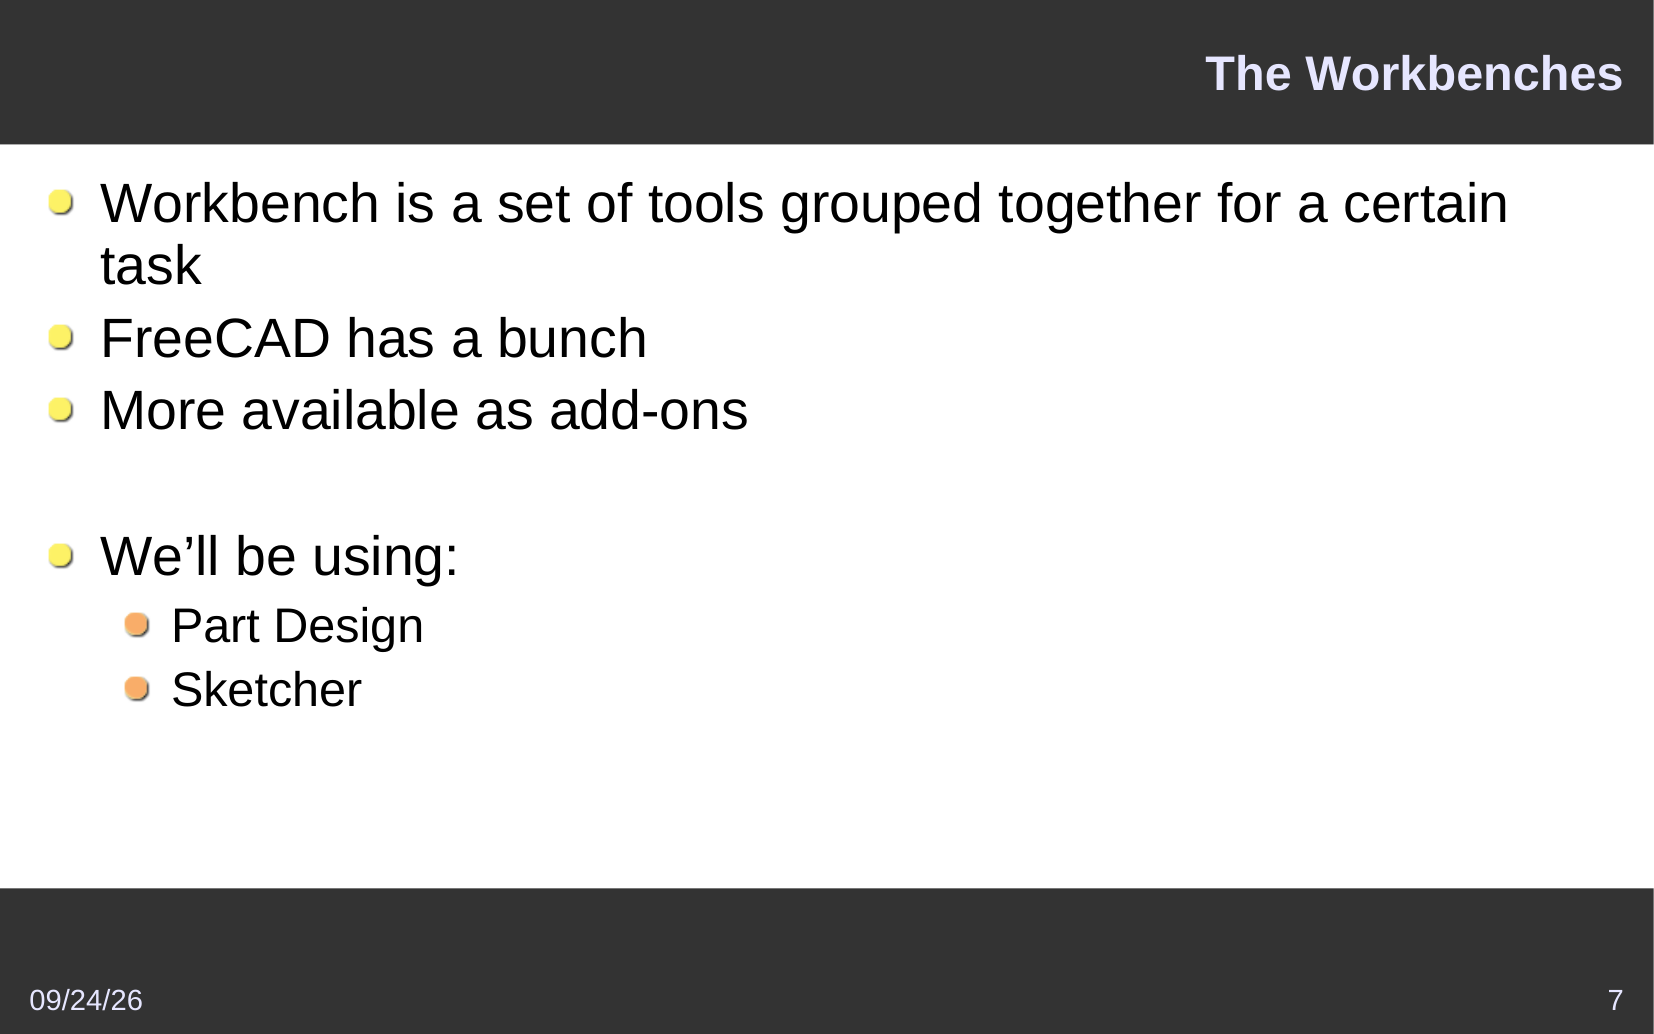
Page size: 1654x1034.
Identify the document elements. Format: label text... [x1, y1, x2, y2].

title The Workbenches [29, 16, 1624, 131]
picture [0, 0, 1654, 1034]
list Workbench is a set of tools grouped together for a certain task FreeCAD has a bunch More available as add-ons We’ll be using: Part Design Sketcher [29, 172, 1624, 886]
